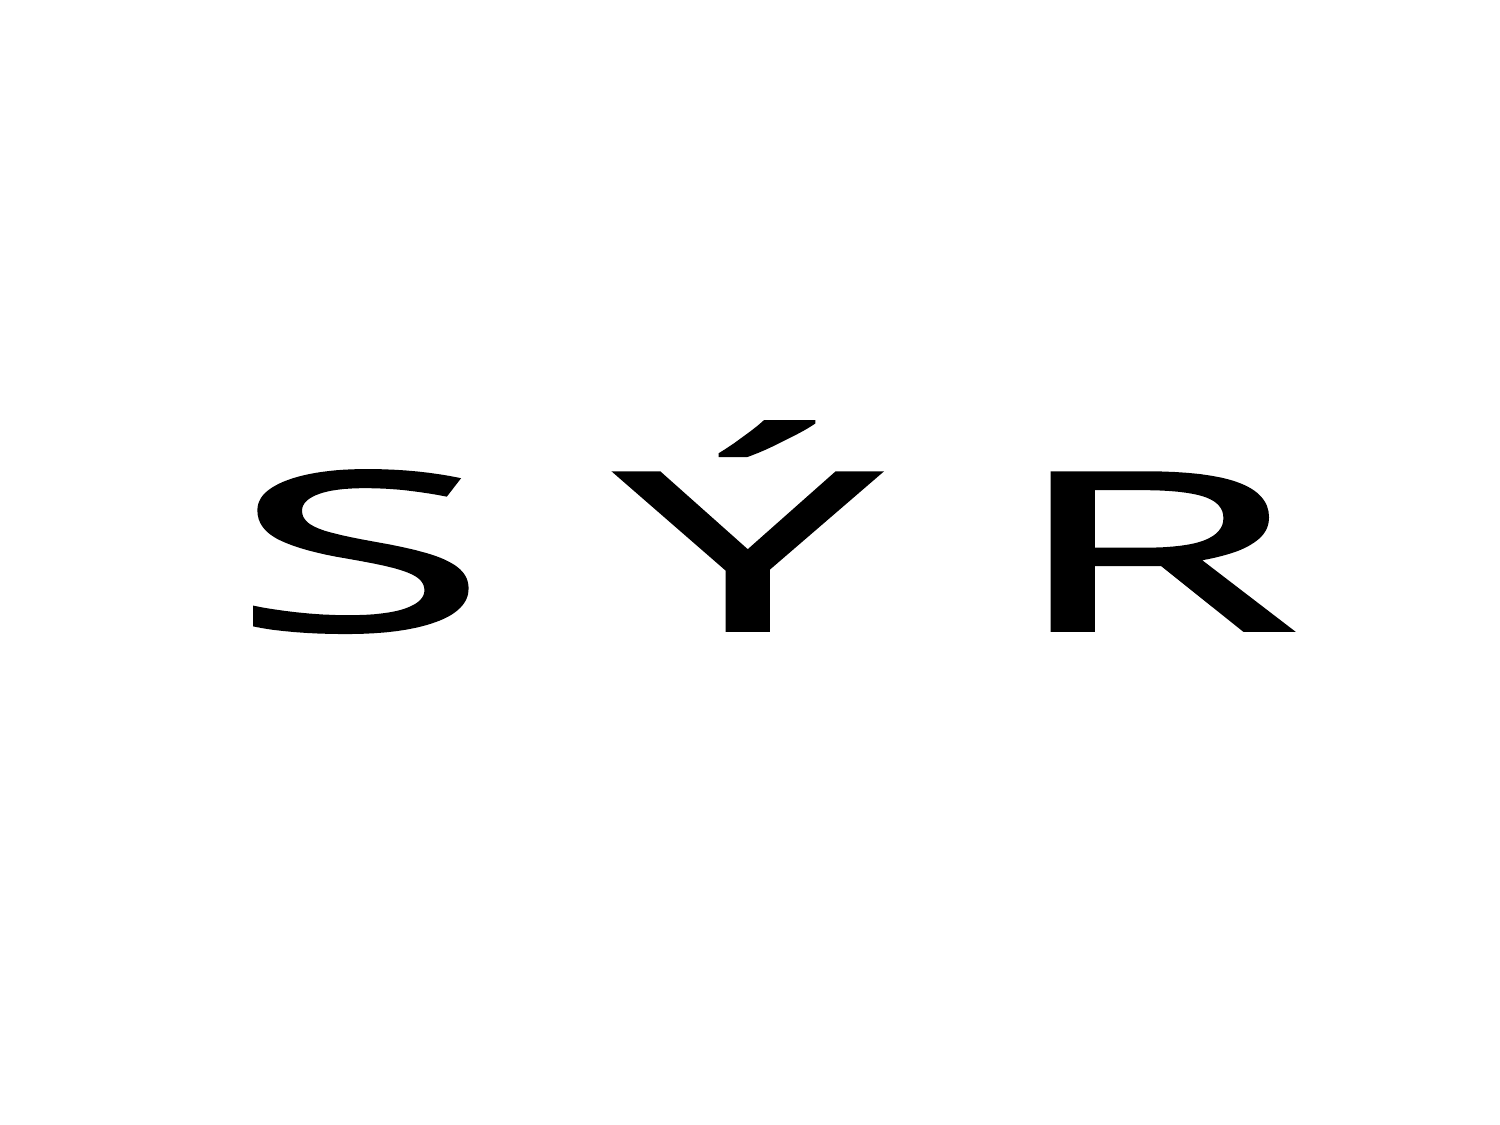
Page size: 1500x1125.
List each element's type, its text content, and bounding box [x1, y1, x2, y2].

text_box S Ý R [613, 472, 883, 632]
text_box S Ý R [253, 469, 468, 634]
text_box S Ý R [719, 420, 815, 457]
text_box S Ý R [1051, 472, 1294, 632]
